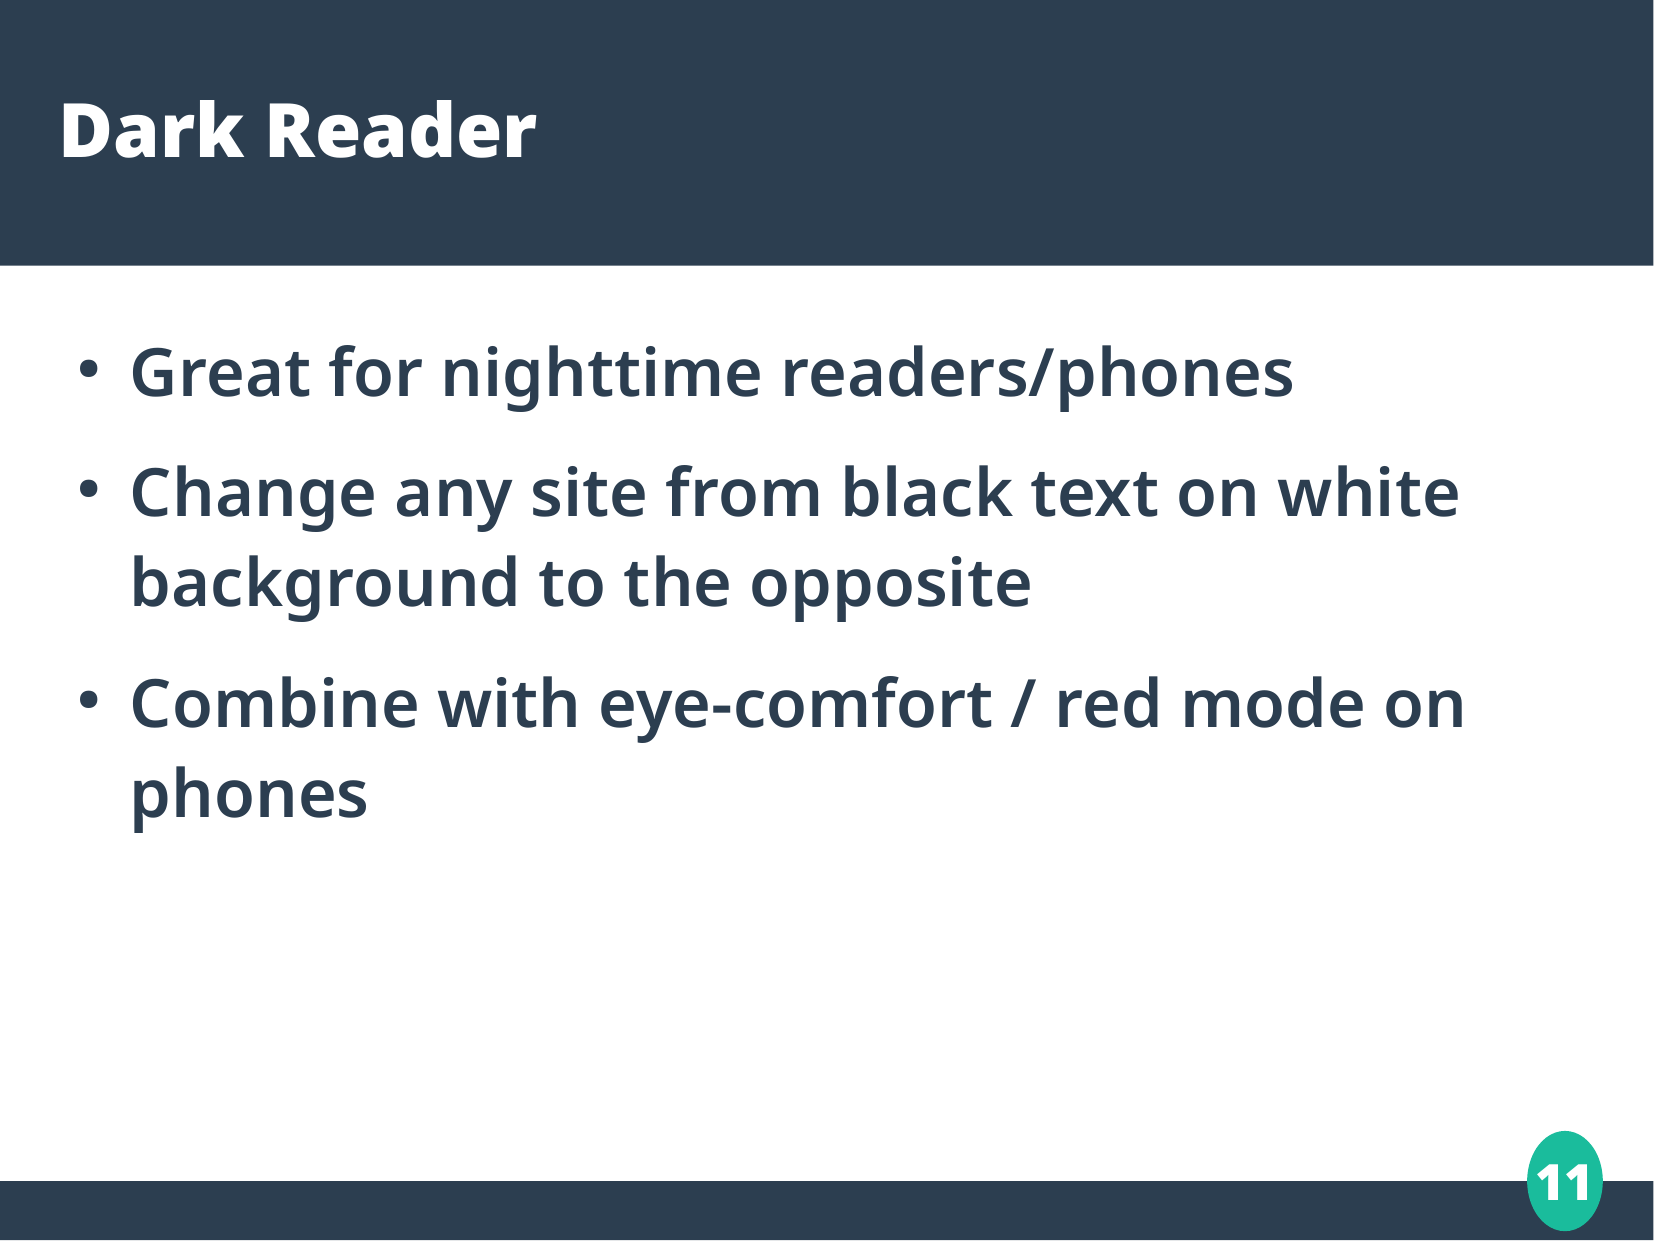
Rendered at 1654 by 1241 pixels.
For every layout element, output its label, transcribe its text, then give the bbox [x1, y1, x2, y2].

list Great for nighttime readers/phones Change any site from black text on white background to the opposite Combine with eye-comfort / red mode on phones [59, 324, 1595, 1152]
title Dark Reader [59, 49, 1595, 207]
